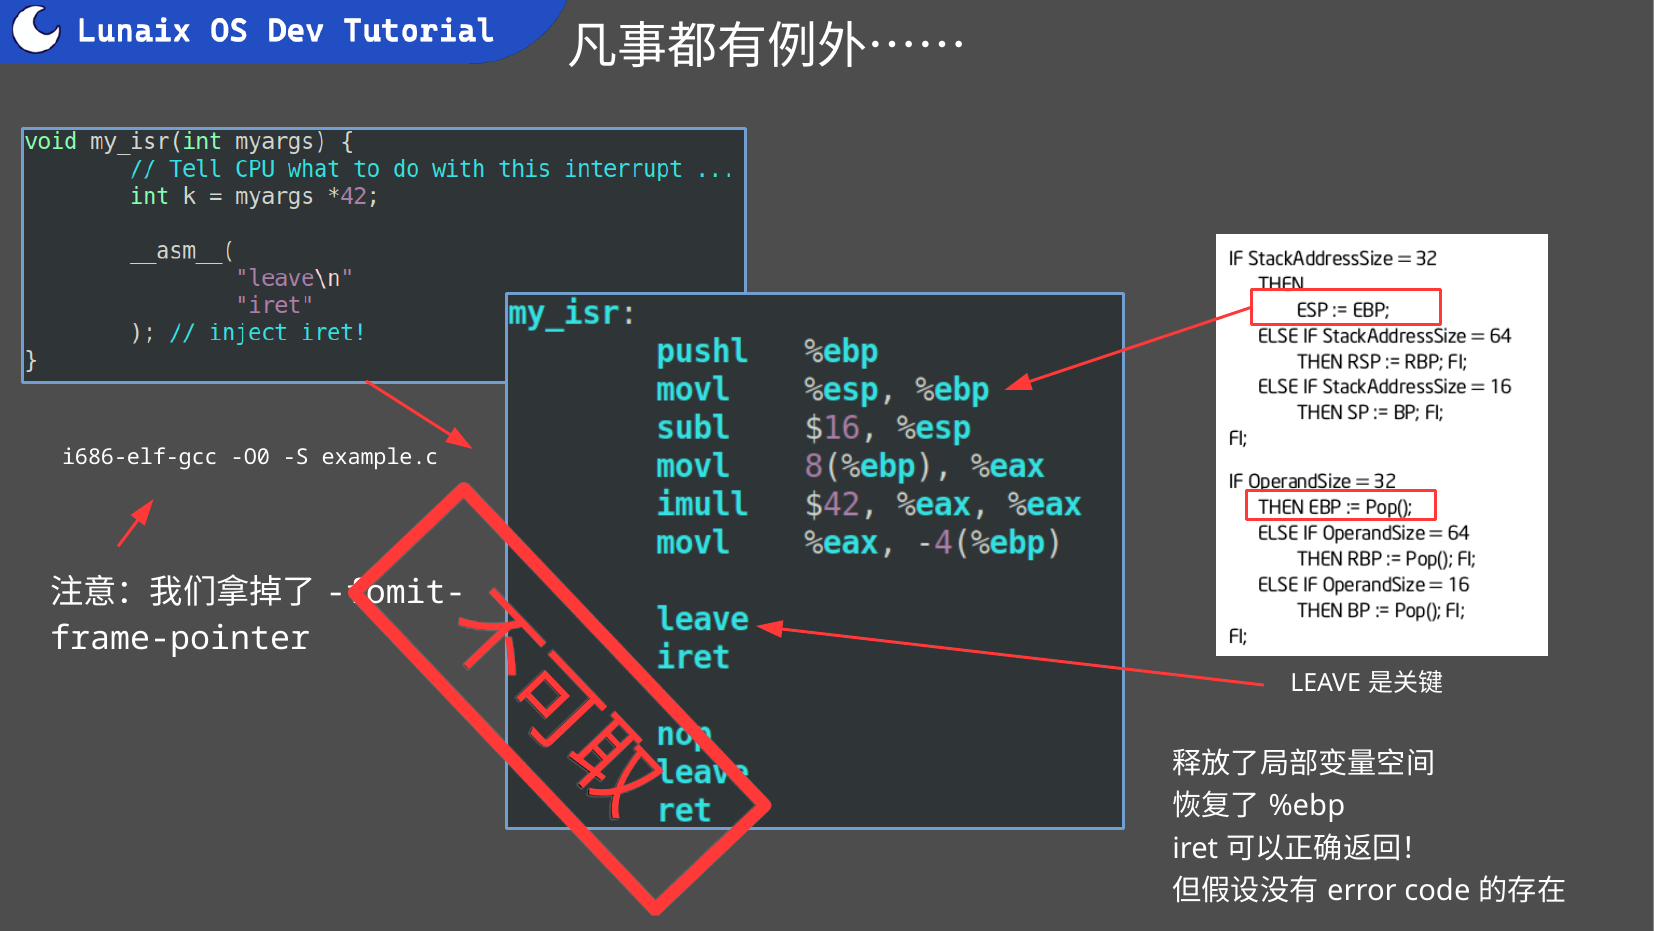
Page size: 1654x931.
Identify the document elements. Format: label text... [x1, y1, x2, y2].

picture [0, 0, 1654, 931]
text_box 不可取 [354, 488, 765, 910]
text_box 注意：我们拿掉了-fomit-frame-pointer [35, 558, 462, 717]
text_box 释放了局部变量空间 恢复了%ebp iret可以正确返回！ 但假设没有error code的存在 [1157, 731, 1595, 922]
title 凡事都有例外…… [566, 0, 1654, 83]
text_box i686-elf-gcc -O0 -S example.c [47, 433, 461, 500]
text_box LEAVE是关键 [1275, 655, 1583, 707]
